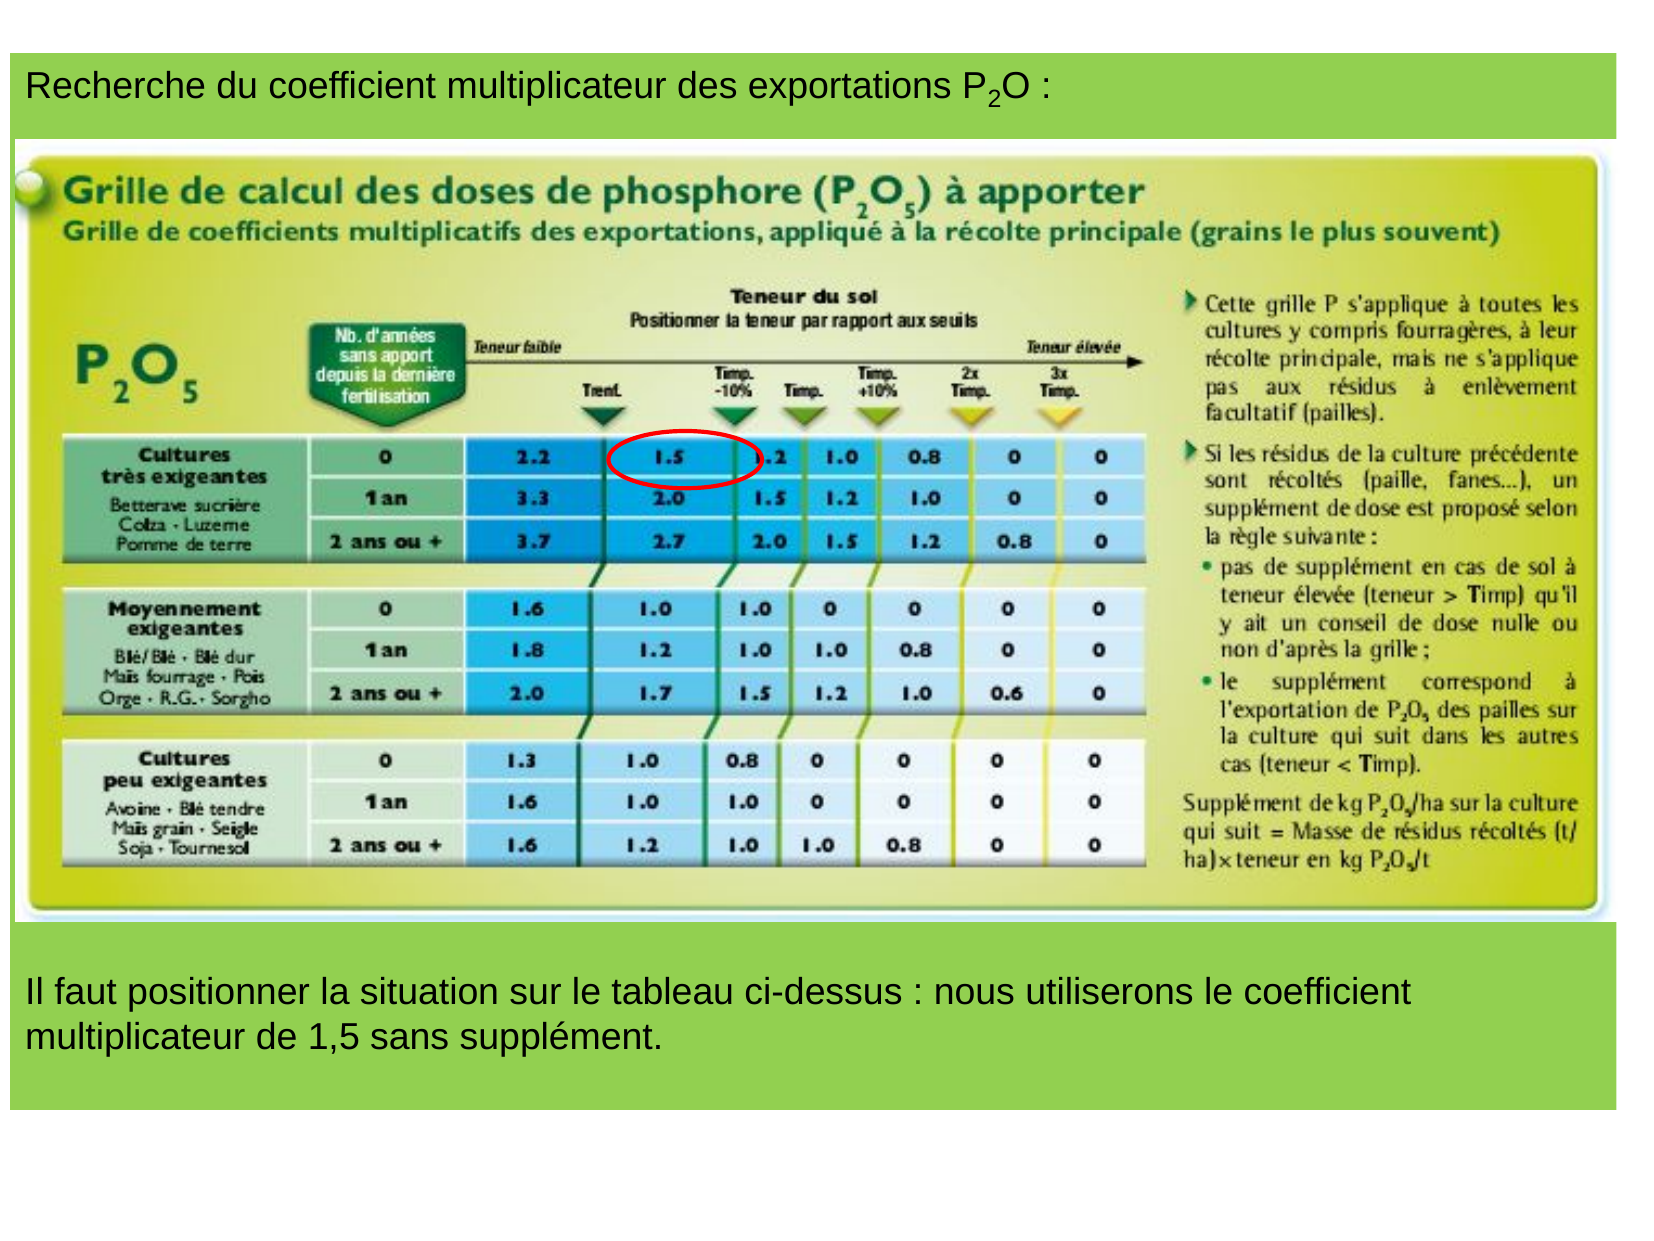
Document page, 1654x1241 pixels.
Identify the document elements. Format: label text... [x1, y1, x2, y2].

picture [15, 139, 1622, 923]
text_box Recherche du coefficient multiplicateur des exportations P2O : Il faut positionner la situation sur le tableau ci-dessus : nous utiliserons le coefficient multiplicateur de 1,5 sans supplément. [10, 53, 1617, 1110]
